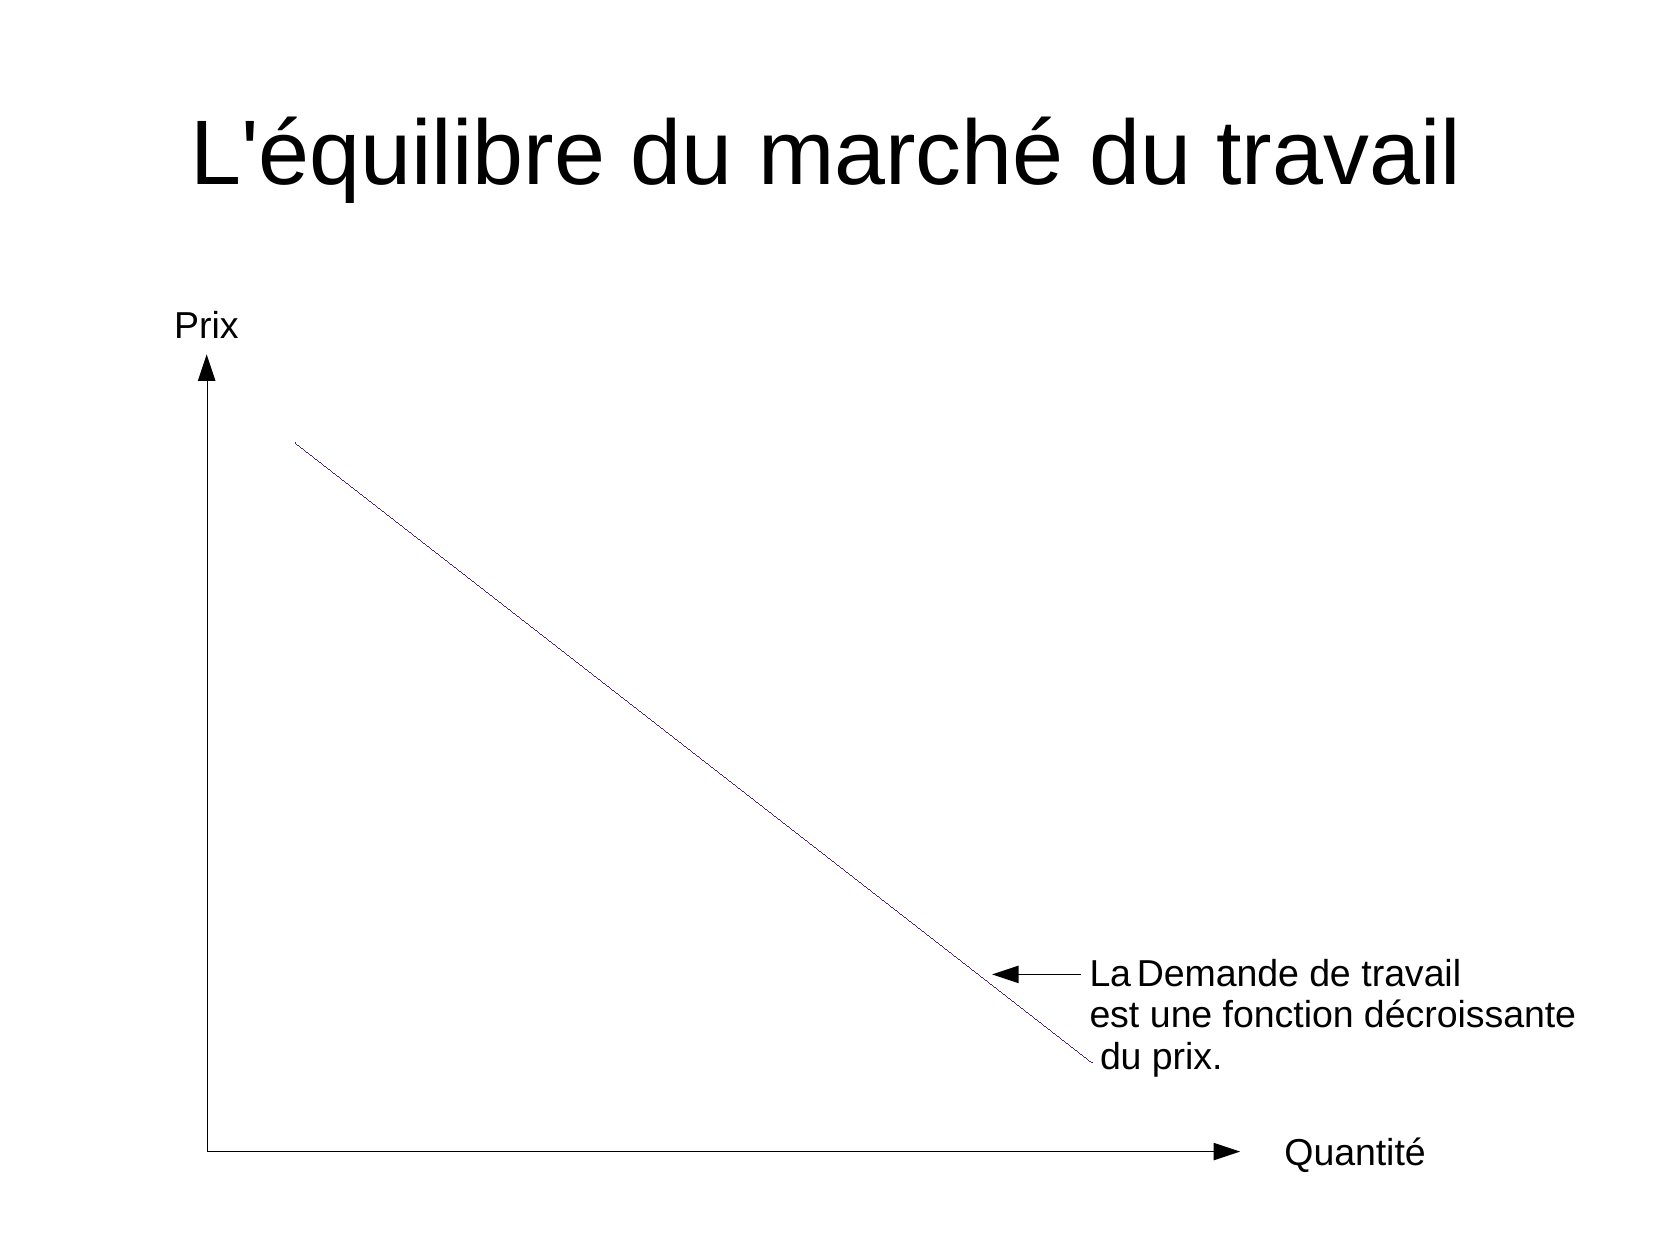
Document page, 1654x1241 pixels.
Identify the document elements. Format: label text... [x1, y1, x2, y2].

text_box Prix [159, 297, 254, 355]
text_box Demande de travail [1147, 944, 1477, 986]
text_box Quantité [1269, 1127, 1442, 1182]
title L'équilibre du marché du travail [82, 49, 1571, 257]
text_box La [1074, 944, 1147, 986]
text_box est une fonction décroissante du prix. [1074, 986, 1628, 1127]
